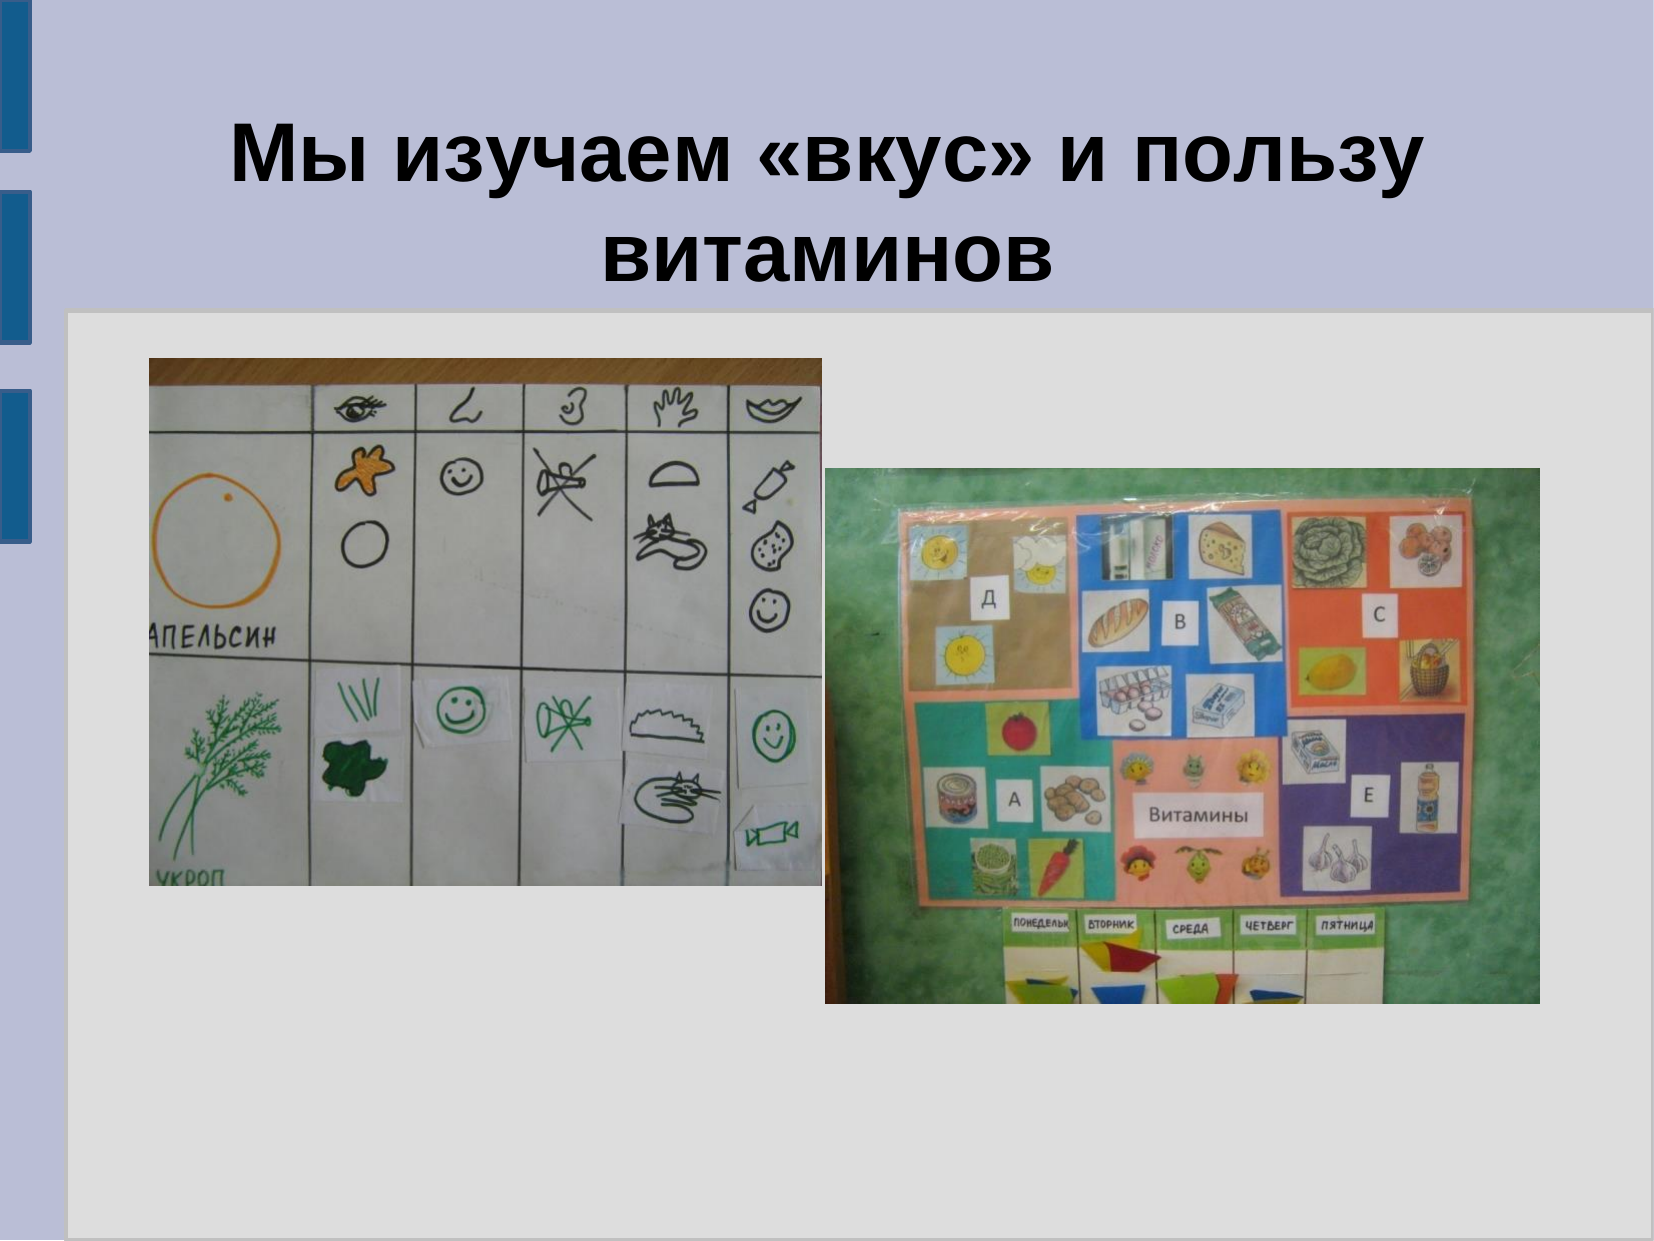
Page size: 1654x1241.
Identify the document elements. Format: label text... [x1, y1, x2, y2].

title Мы изучаем «вкус» и пользу витаминов [121, 98, 1534, 291]
picture [825, 468, 1540, 1004]
picture [149, 358, 822, 886]
